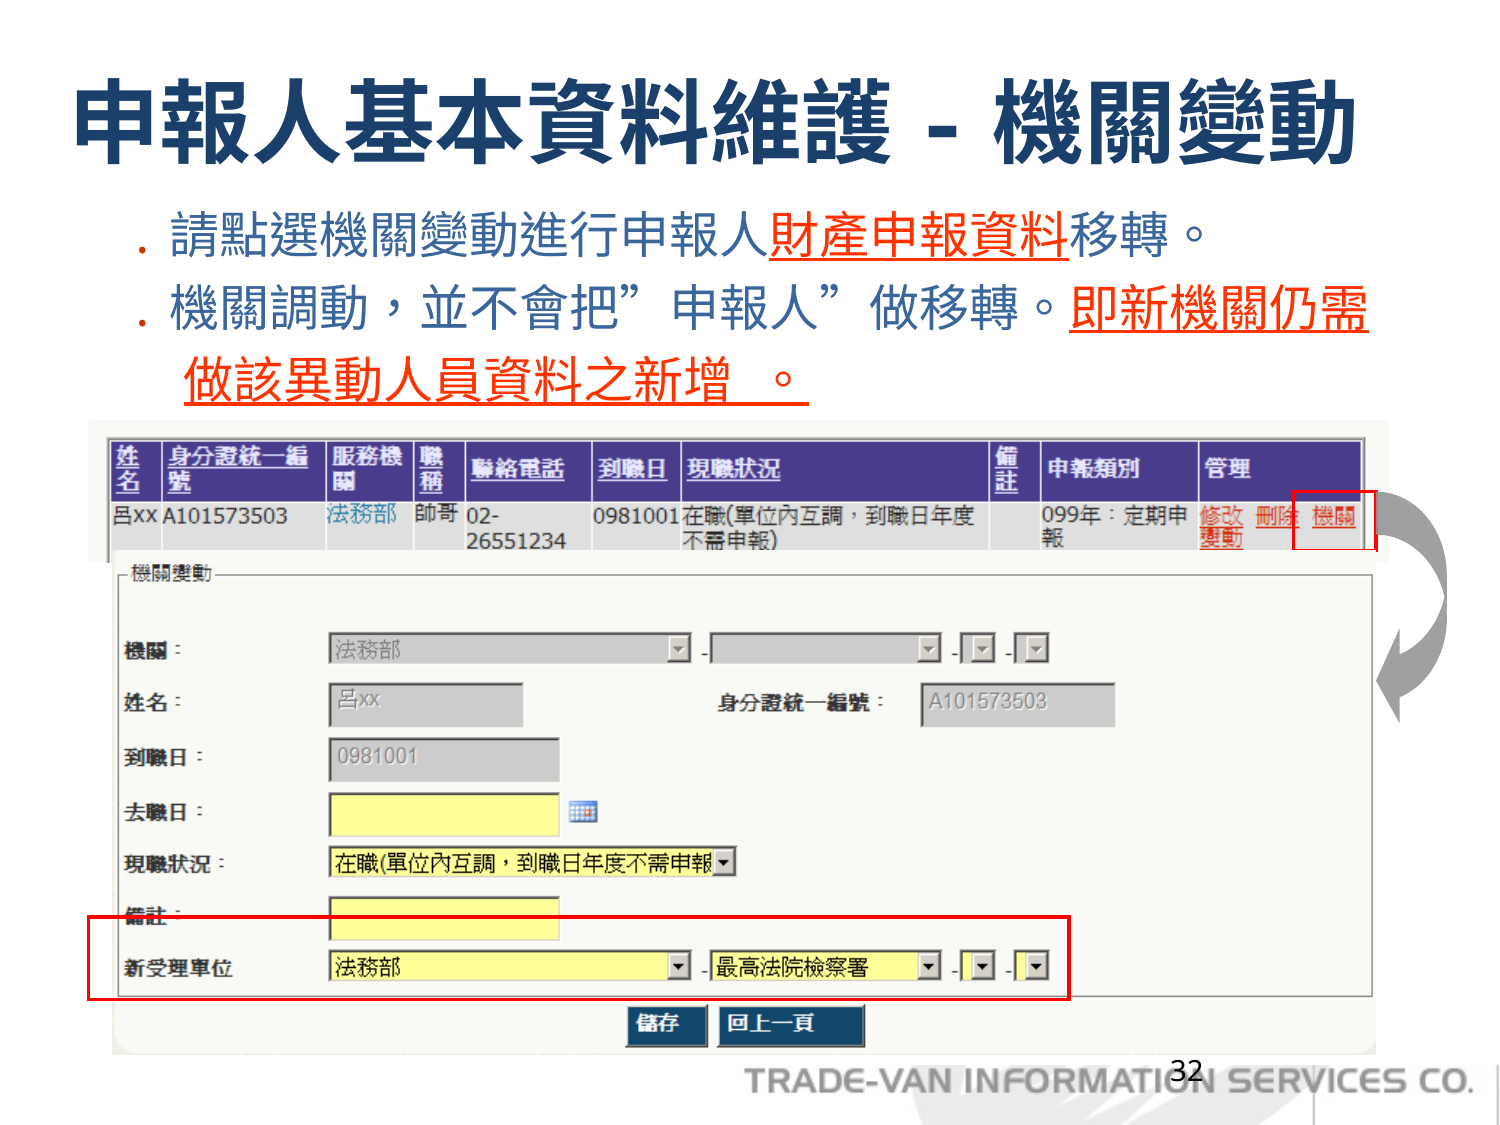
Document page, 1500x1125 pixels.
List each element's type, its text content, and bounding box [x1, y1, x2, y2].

text_box 申報人基本資料維護-機關變動 [53, 43, 1403, 196]
picture [88, 420, 1389, 1055]
text_box ․請點選機關變動進行申報人財產申報資料移轉。 ․機關調動，並不會把”申報人”做移轉。即新機關仍需做該異動人員資料之新增 。 [112, 185, 1412, 362]
picture [1295, 493, 1374, 549]
picture [112, 919, 1067, 998]
text_box [0, 0, 1500, 1100]
